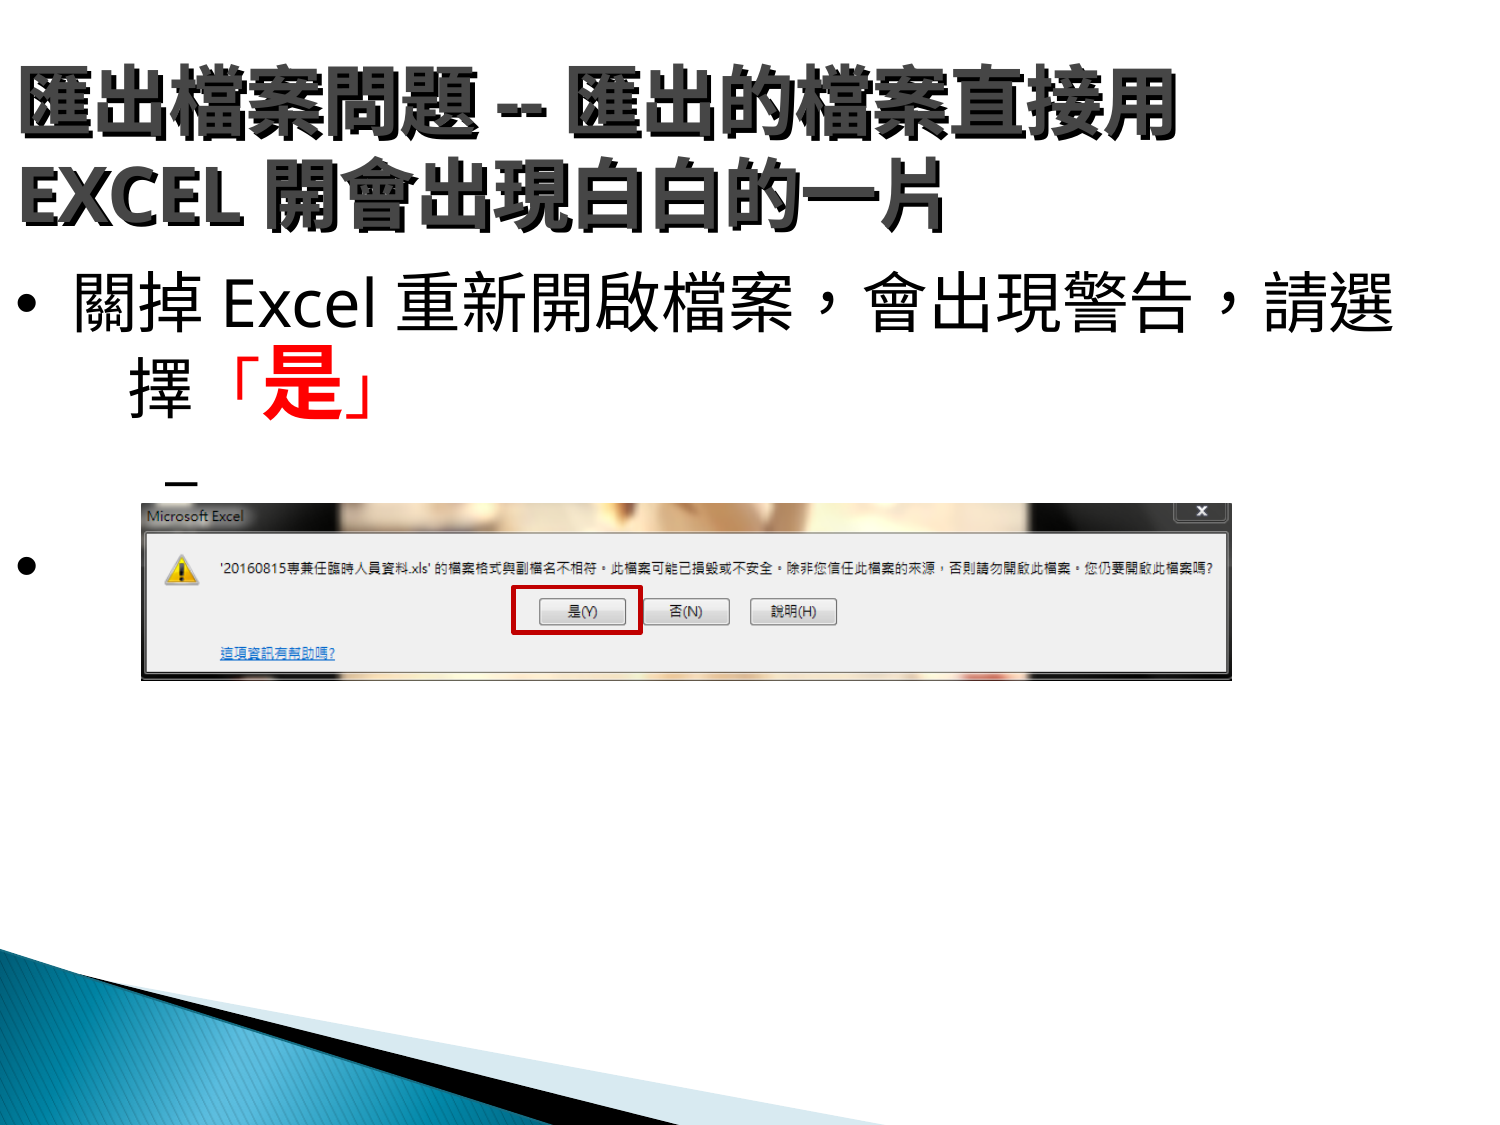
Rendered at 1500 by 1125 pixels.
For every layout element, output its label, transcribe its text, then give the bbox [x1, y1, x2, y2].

picture [141, 503, 1232, 681]
title 匯出檔案問題--匯出的檔案直接用EXCEL開會出現白白的一片 [0, 45, 1351, 233]
text_box 關掉Excel重新開啟檔案，會出現警告，請選擇「是」 [0, 262, 1424, 445]
